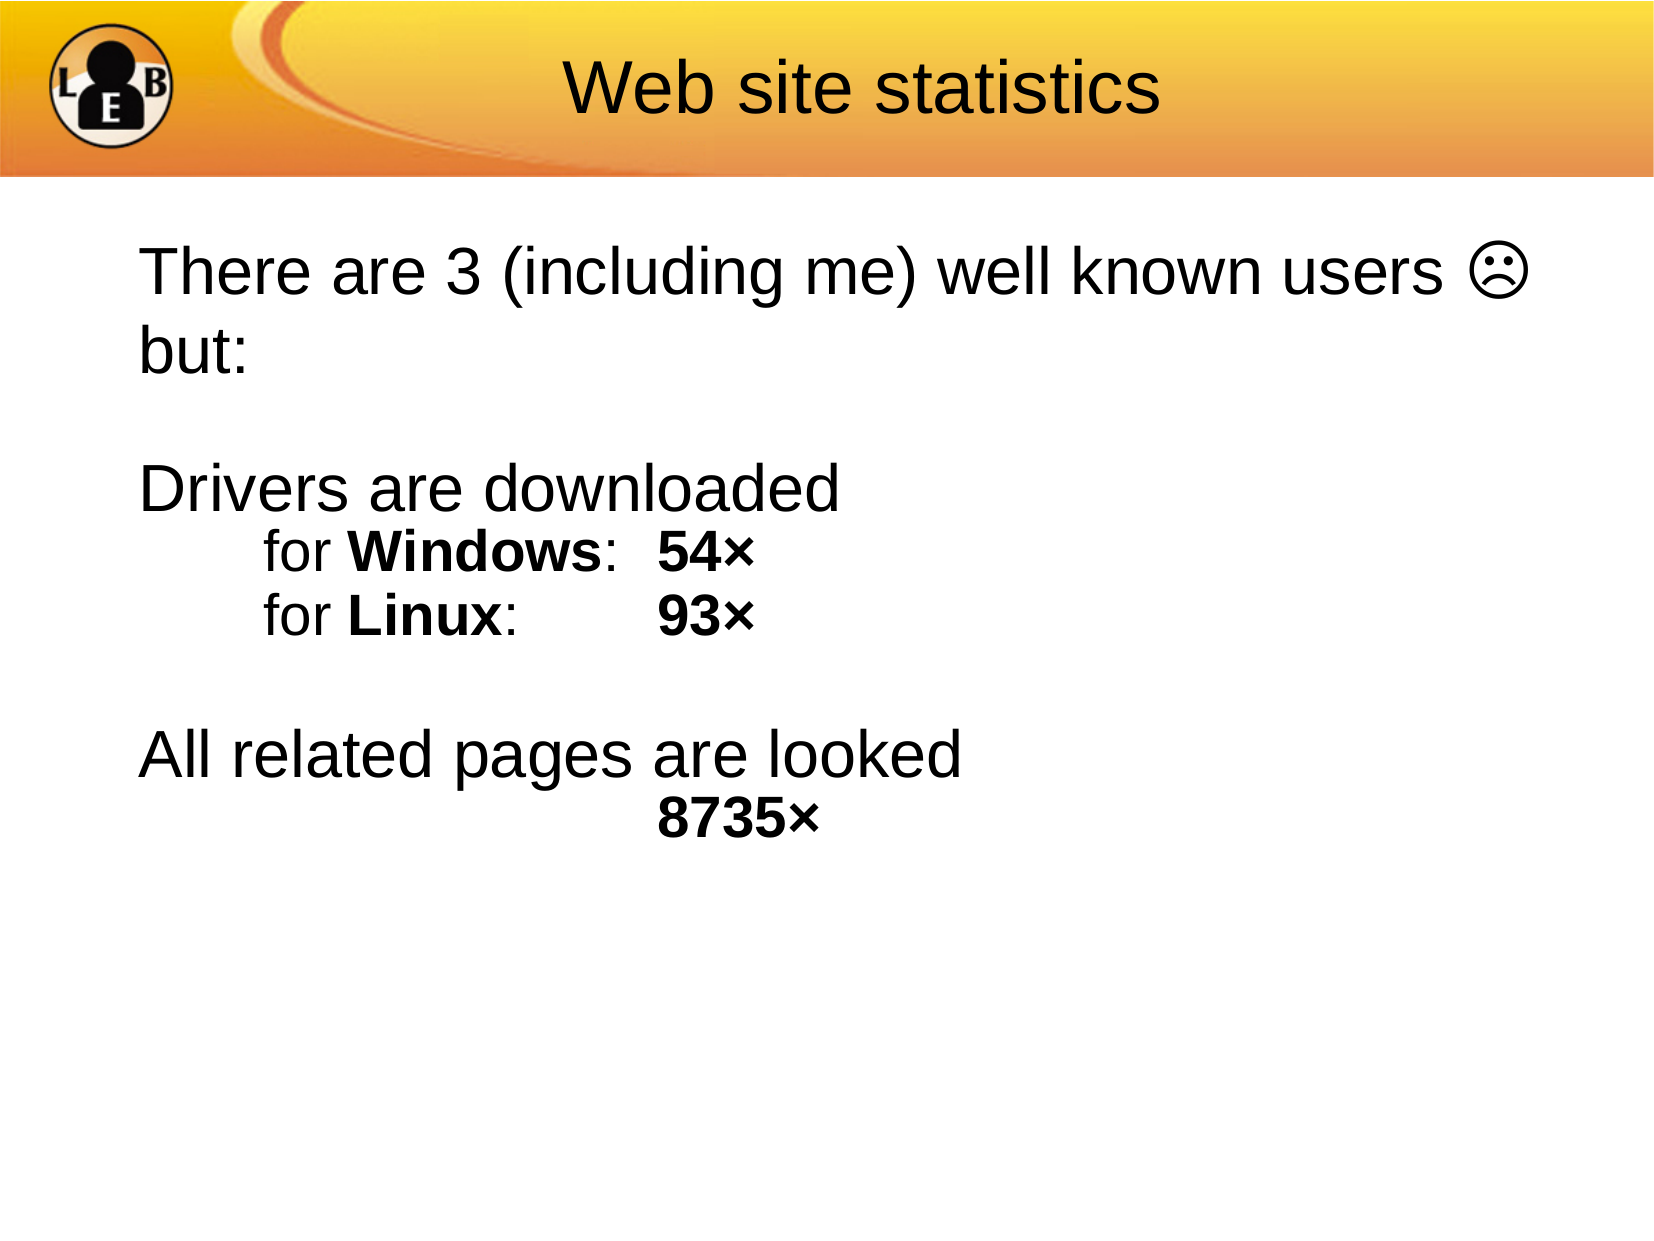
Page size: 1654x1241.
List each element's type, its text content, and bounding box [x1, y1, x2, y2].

picture [0, 1, 1654, 177]
list There are 3 (including me) well known users ☹ but: Drivers are downloaded for Windows: 54× for Linux: 93× All related pages are looked 8735× [82, 236, 1569, 1107]
title Web site statistics [153, 41, 1571, 140]
